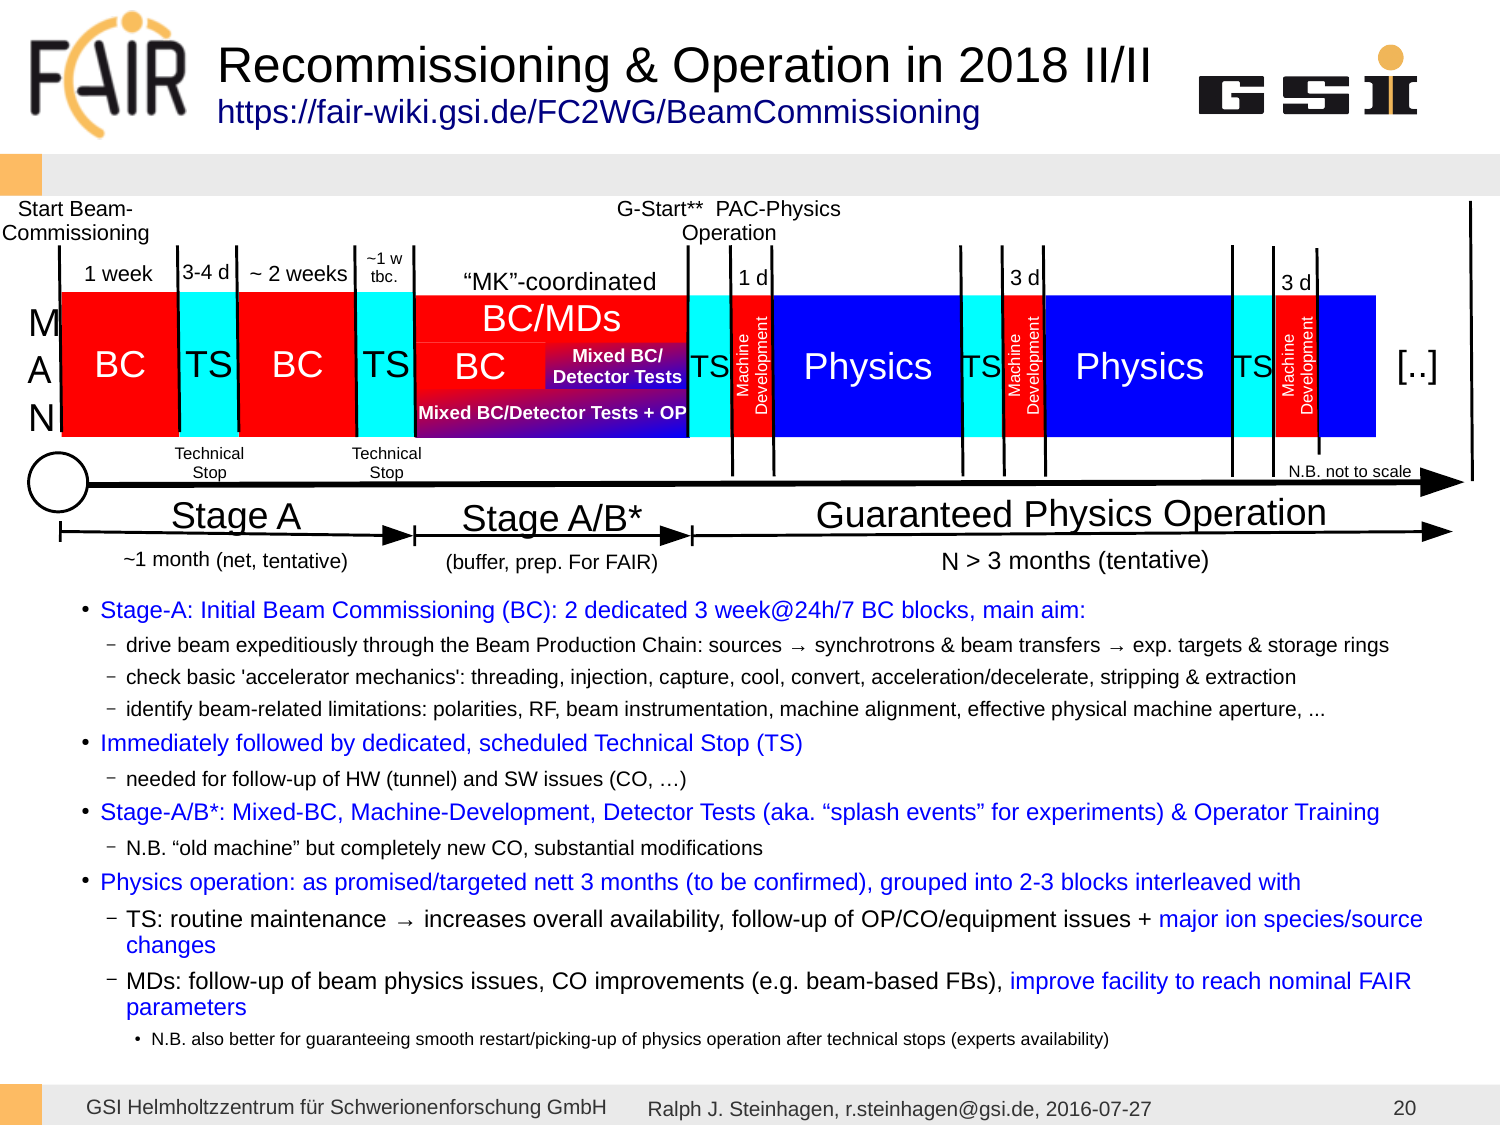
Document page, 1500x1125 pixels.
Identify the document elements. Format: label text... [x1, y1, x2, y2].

text_box A [27, 357, 34, 404]
text_box Start Beam- Commissioning [0, 188, 166, 277]
text_box ~ 2 weeks [234, 254, 353, 287]
text_box N.B. not to scale [1273, 454, 1428, 489]
text_box [..] [1381, 336, 1454, 394]
text_box ~1 w tbc. [358, 248, 411, 298]
list Stage-A: Initial Beam Commissioning (BC): 2 dedicated 3 week@24h/7 BC blocks, main aim: drive beam expeditiously through the Beam Production Chain: sources → synchrotrons & beam transfers → exp. targets & storage rings check basic 'accelerator mechanics': threading, injection, capture, cool, convert, acceleration/decelerate, stripping & extraction identify beam-related limitations: polarities, RF, beam instrumentation, machine alignment, effective physical machine aperture, ... Immediately followed by dedicated, scheduled Technical Stop (TS) needed for follow-up of HW (tunnel) and SW issues (CO, …) Stage-A/B*: Mixed-BC, Machine-Development, Detector Tests (aka. “splash events” for experiments) & Operator Training N.B. “old machine” but completely new CO, substantial modifications Physics operation: as promised/targeted nett 3 months (to be confirmed), grouped into 2-3 blocks interleaved with TS: routine maintenance → increases overall availability, follow-up of OP/CO/equipment issues + major ion species/source changes MDs: follow-up of beam physics issues, CO improvements (e.g. beam-based FBs), improve facility to reach nominal FAIR parameters N.B. also better for guaranteeing smooth restart/picking-up of physics operation after technical stops (experts availability) [75, 596, 1425, 1075]
text_box “MK”-coordinated [448, 259, 672, 303]
text_box 1 d [738, 277, 782, 291]
text_box Machine Development [733, 295, 772, 438]
text_box 3 d [1009, 265, 1054, 291]
text_box 3 d [1281, 270, 1326, 296]
title Recommissioning & Operation in 2018 II/II https://fair-wiki.gsi.de/FC2WG/BeamCommissioning [217, 20, 1180, 147]
text_box [1319, 295, 1376, 438]
text_box TS [1234, 295, 1272, 438]
text_box BC/MDs [416, 295, 686, 343]
text_box M [27, 289, 34, 357]
text_box 1 week [69, 254, 176, 294]
text_box TS [690, 295, 730, 438]
text_box Mixed BC/Detector Tests + OP [417, 389, 686, 438]
text_box 3-4 d [177, 260, 235, 308]
text_box BC [239, 292, 355, 437]
text_box N [27, 404, 34, 451]
text_box Physics [1046, 295, 1231, 438]
text_box TS [179, 308, 239, 437]
text_box Mixed BC/ Detector Tests [546, 343, 686, 389]
text_box Technical Stop [336, 437, 438, 491]
text_box BC [61, 292, 179, 437]
picture [1197, 42, 1419, 117]
text_box TS [357, 292, 414, 437]
text_box Technical Stop [159, 437, 260, 481]
text_box G-Start** PAC-Physics Operation [590, 189, 869, 277]
text_box Machine Development [1005, 295, 1043, 438]
text_box TS [963, 295, 1001, 438]
text_box Machine Development [1275, 295, 1317, 438]
text_box Physics [774, 295, 961, 438]
text_box [28, 452, 88, 512]
picture [30, 9, 187, 141]
text_box BC [417, 343, 546, 389]
